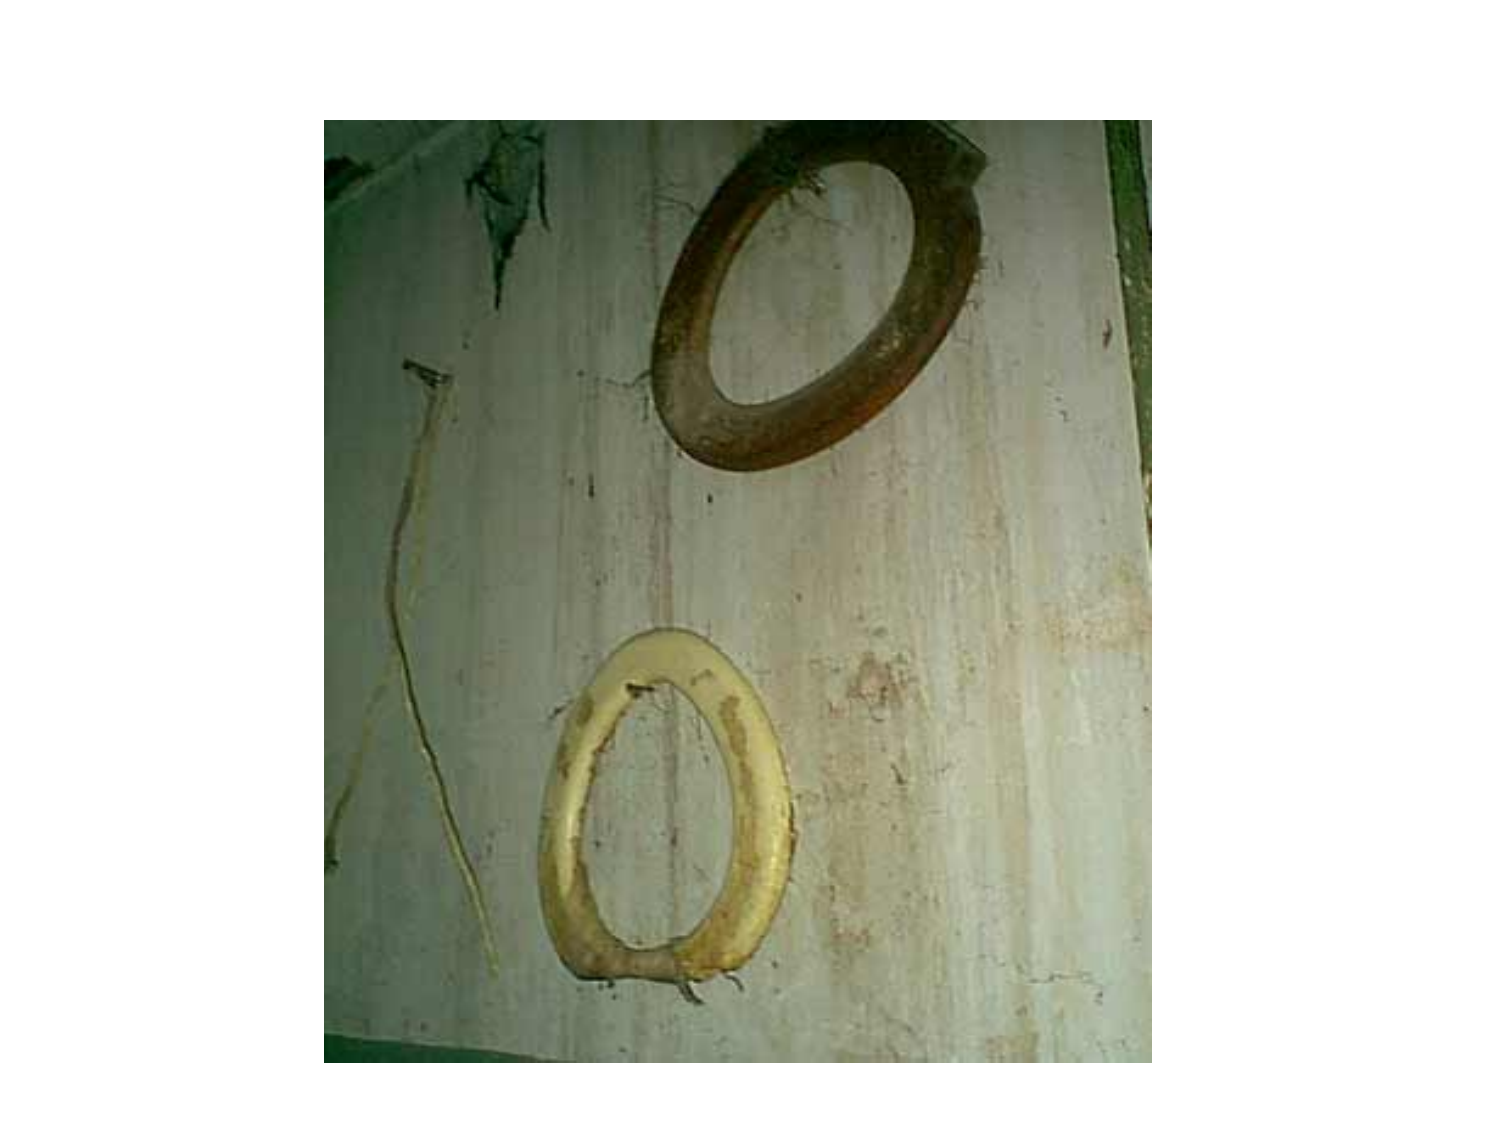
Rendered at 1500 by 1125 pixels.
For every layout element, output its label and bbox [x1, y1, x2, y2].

picture [324, 120, 1152, 1063]
